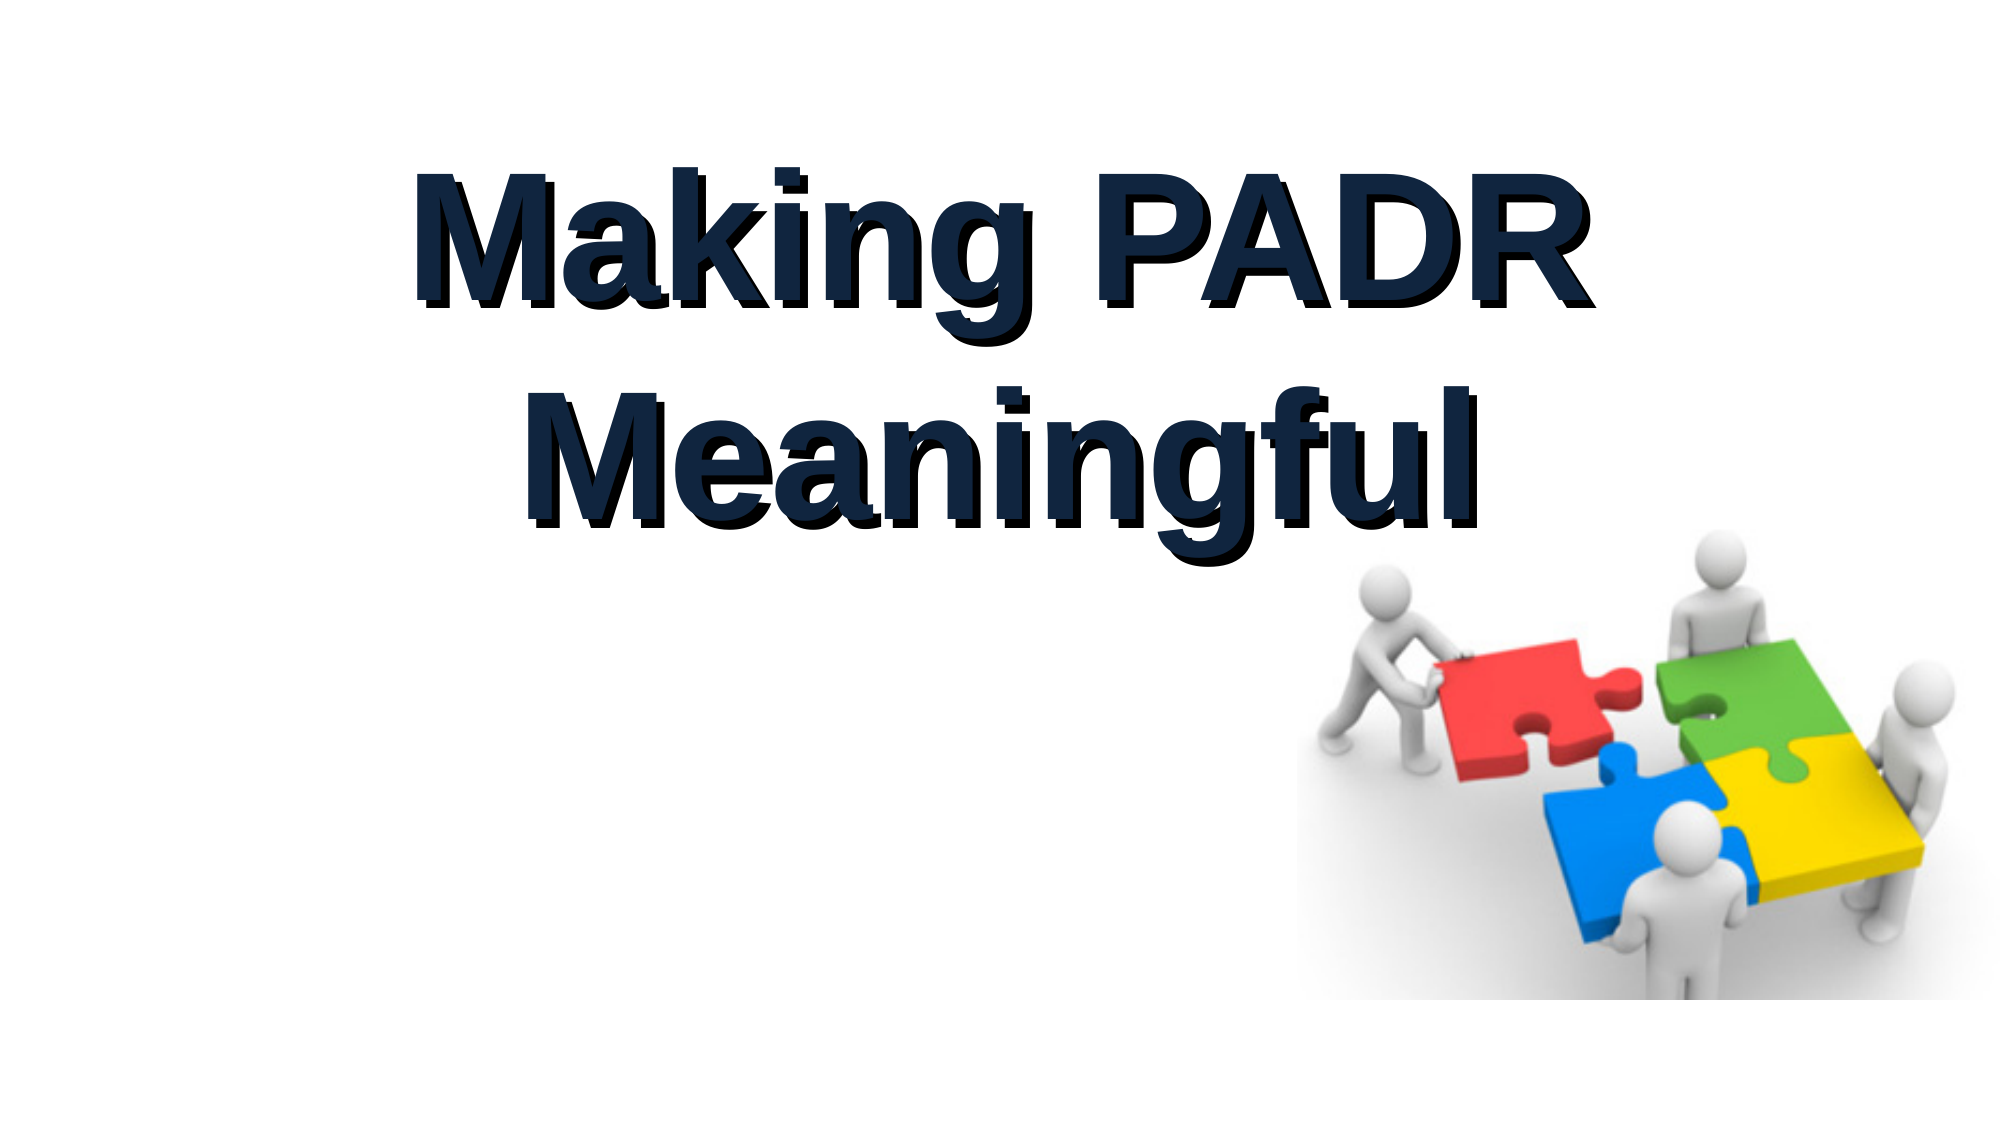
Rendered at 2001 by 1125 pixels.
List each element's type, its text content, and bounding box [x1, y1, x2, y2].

title Making PADR Meaningful [0, 109, 2000, 297]
picture [1297, 512, 2000, 1000]
